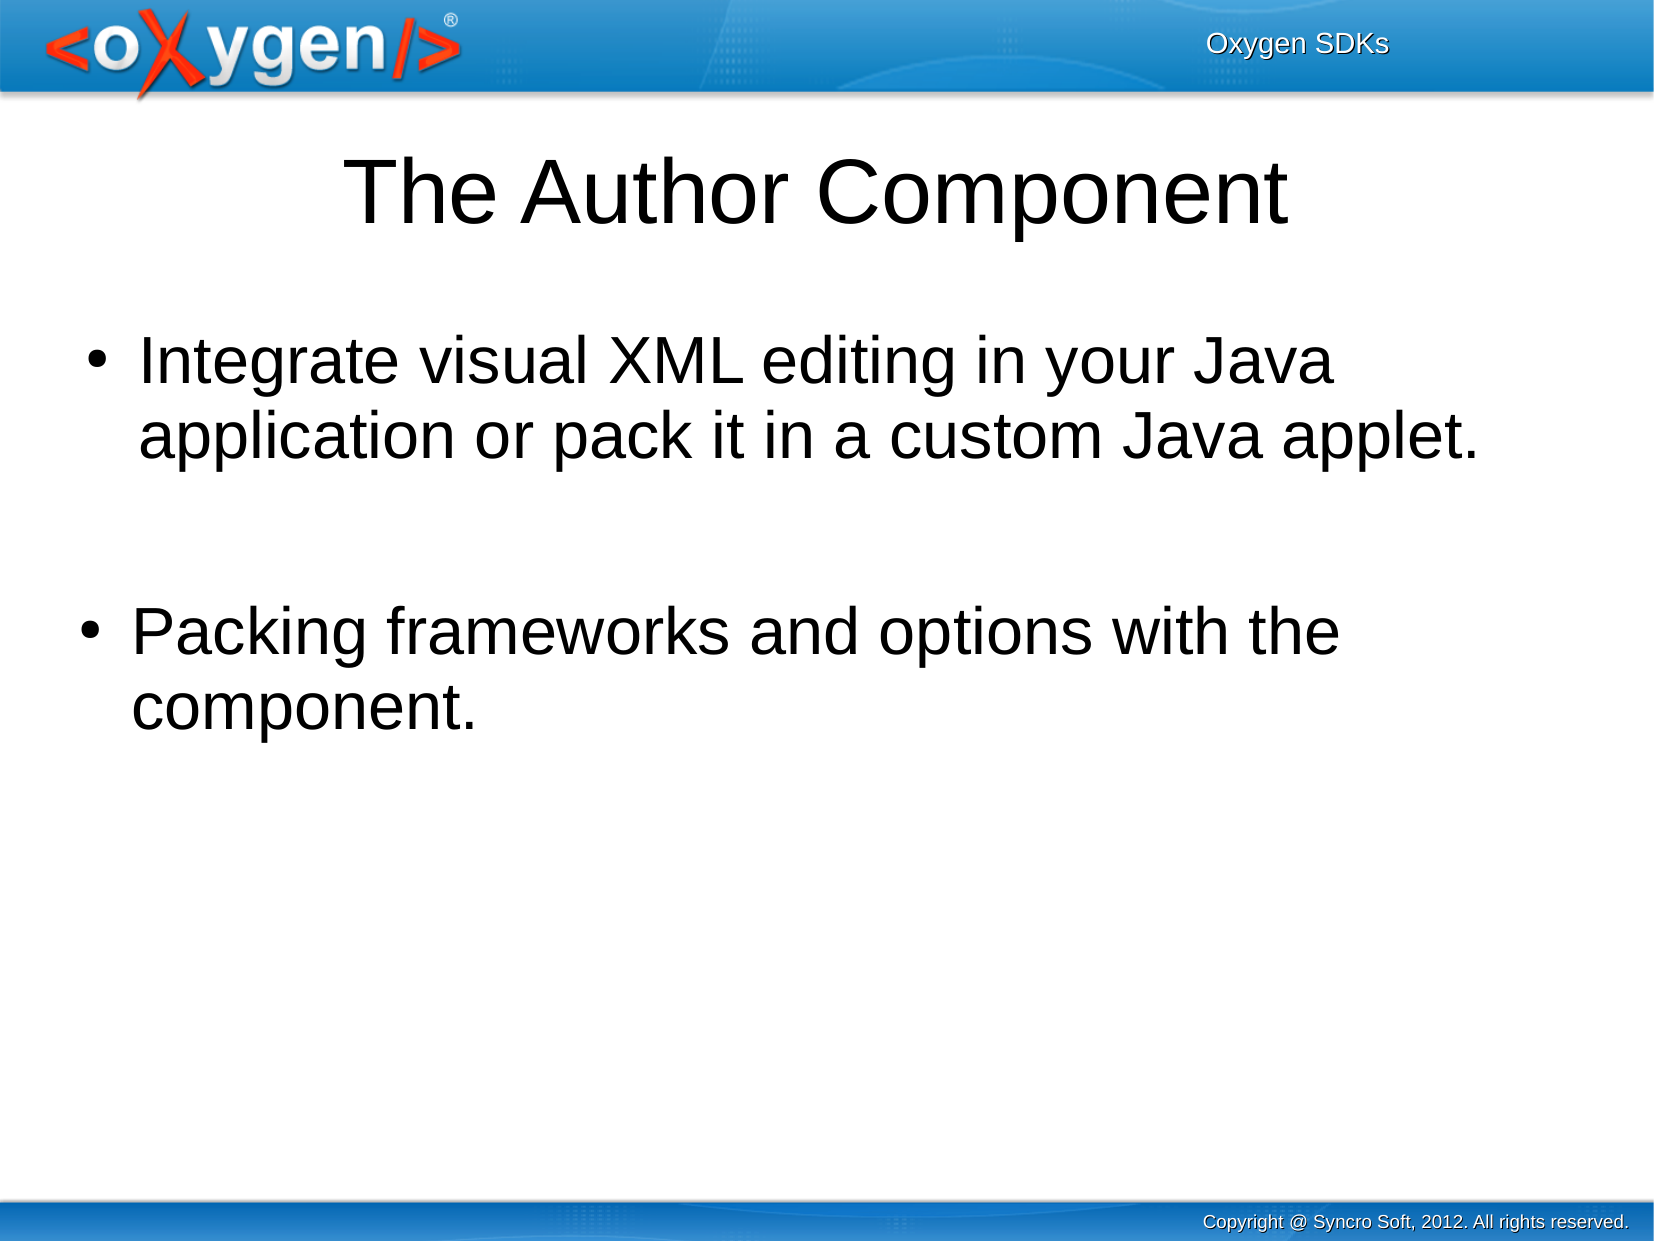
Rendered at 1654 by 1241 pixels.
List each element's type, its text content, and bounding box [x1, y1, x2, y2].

title The Author Component [82, 78, 1550, 304]
picture [0, 1195, 1654, 1241]
picture [0, 0, 1654, 109]
list Packing frameworks and options with the component. [60, 593, 1538, 744]
list Integrate visual XML editing in your Java application or pack it in a custom Java applet. [67, 323, 1545, 474]
